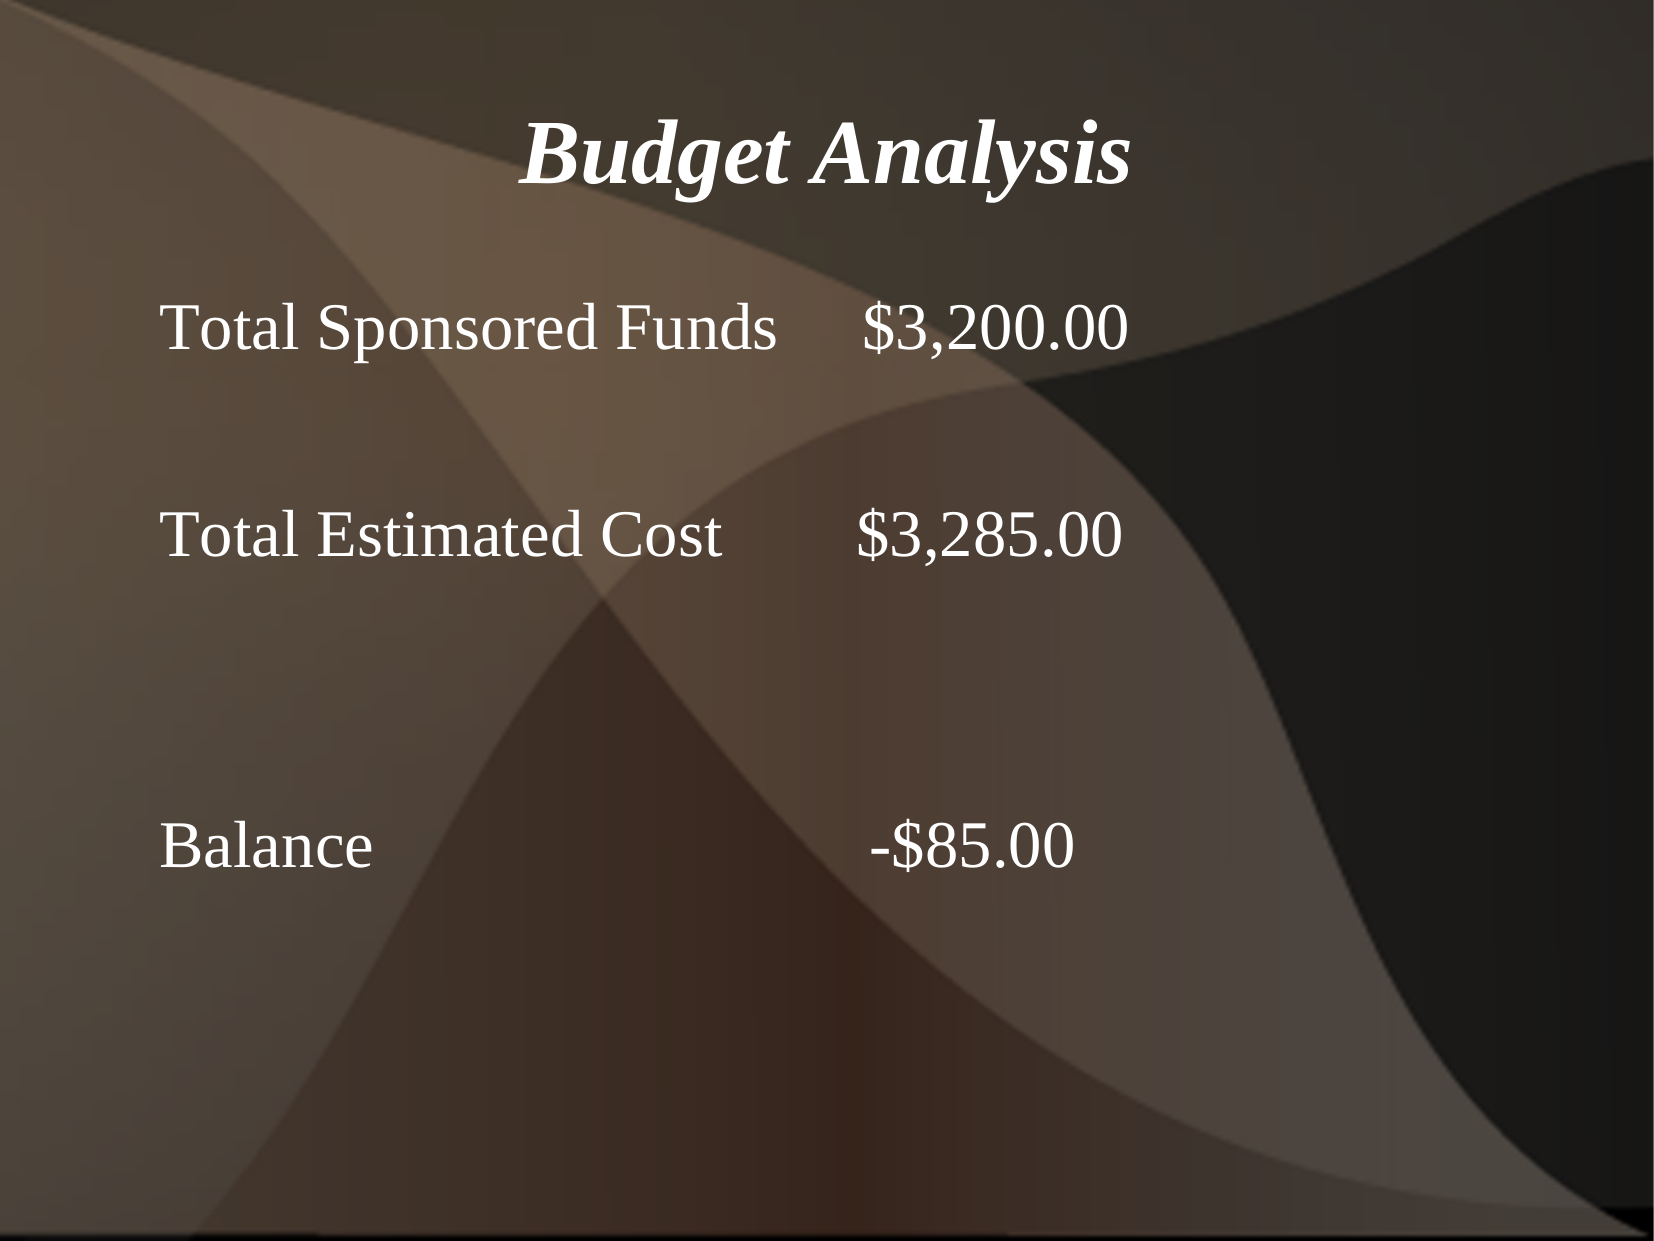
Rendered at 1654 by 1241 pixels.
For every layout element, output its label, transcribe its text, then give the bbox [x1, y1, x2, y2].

title Budget Analysis [82, 49, 1571, 257]
list Total Sponsored Funds $3,200.00 Total Estimated Cost $3,285.00 Balance -$85.00 [88, 290, 1577, 1109]
picture [0, 0, 1654, 1241]
